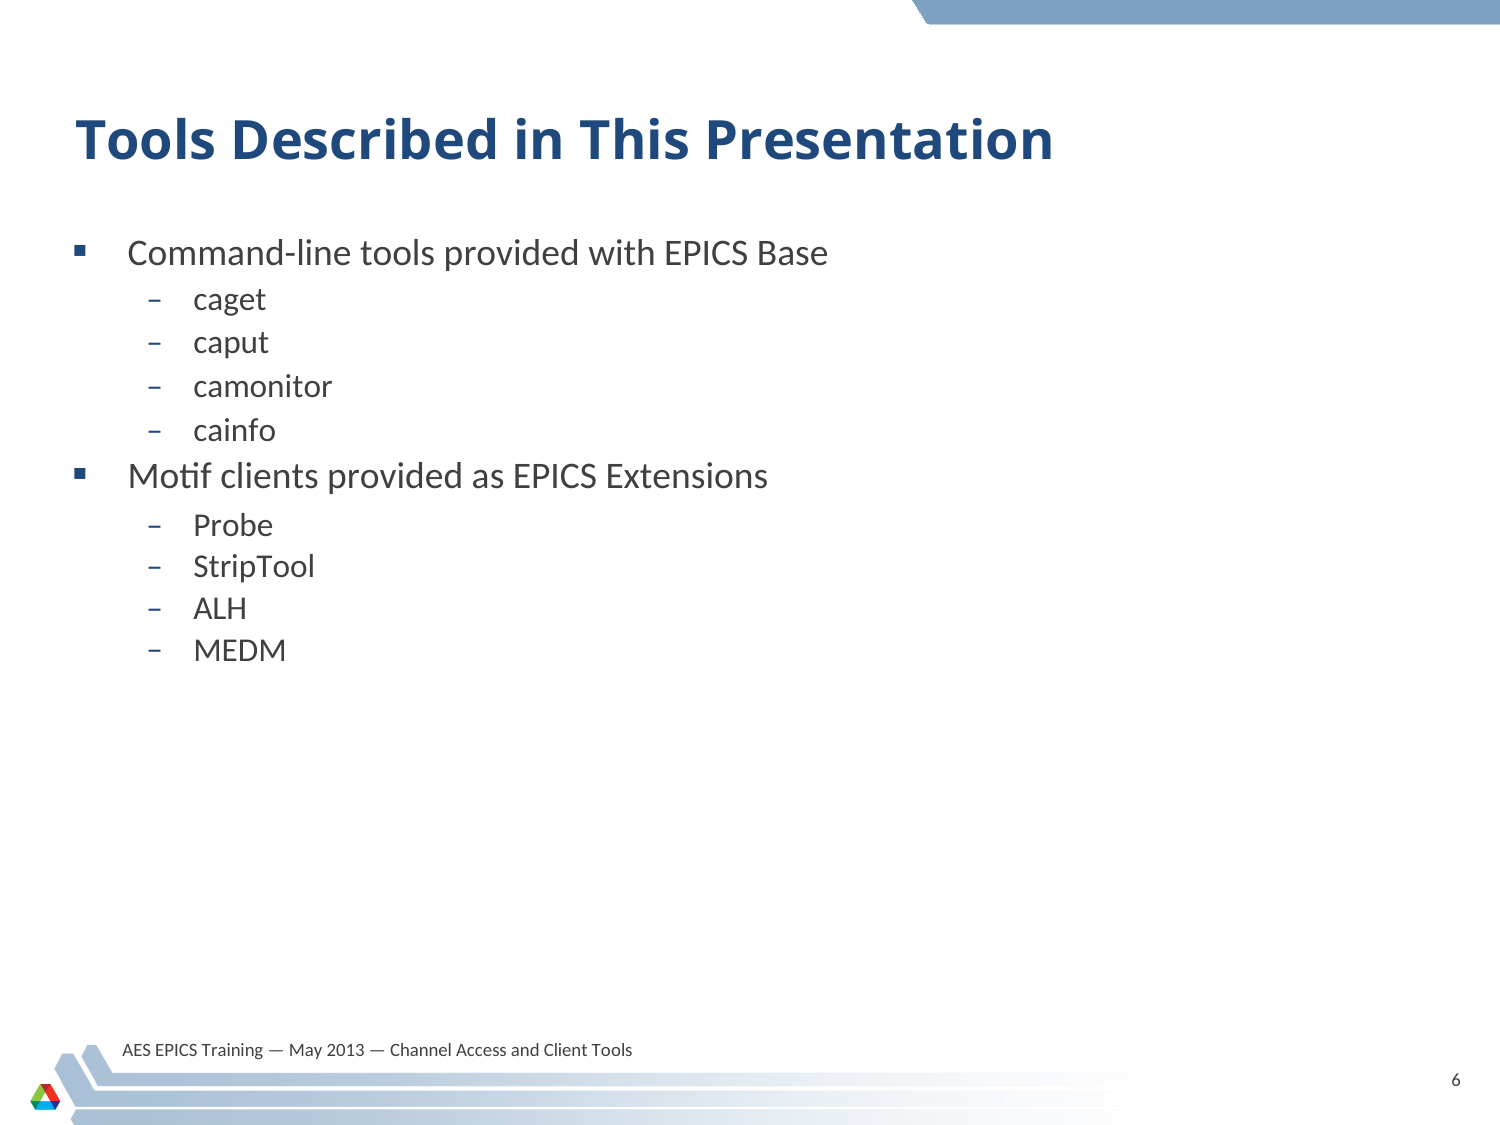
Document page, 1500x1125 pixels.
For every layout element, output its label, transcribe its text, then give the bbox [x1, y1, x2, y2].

picture [0, 1037, 1500, 1125]
title Tools Described in This Presentation [75, 45, 1426, 233]
picture [0, 0, 1500, 26]
list Command-line tools provided with EPICS Base caget caput camonitor cainfo Motif clients provided as EPICS Extensions Probe StripTool ALH MEDM [56, 229, 1359, 754]
